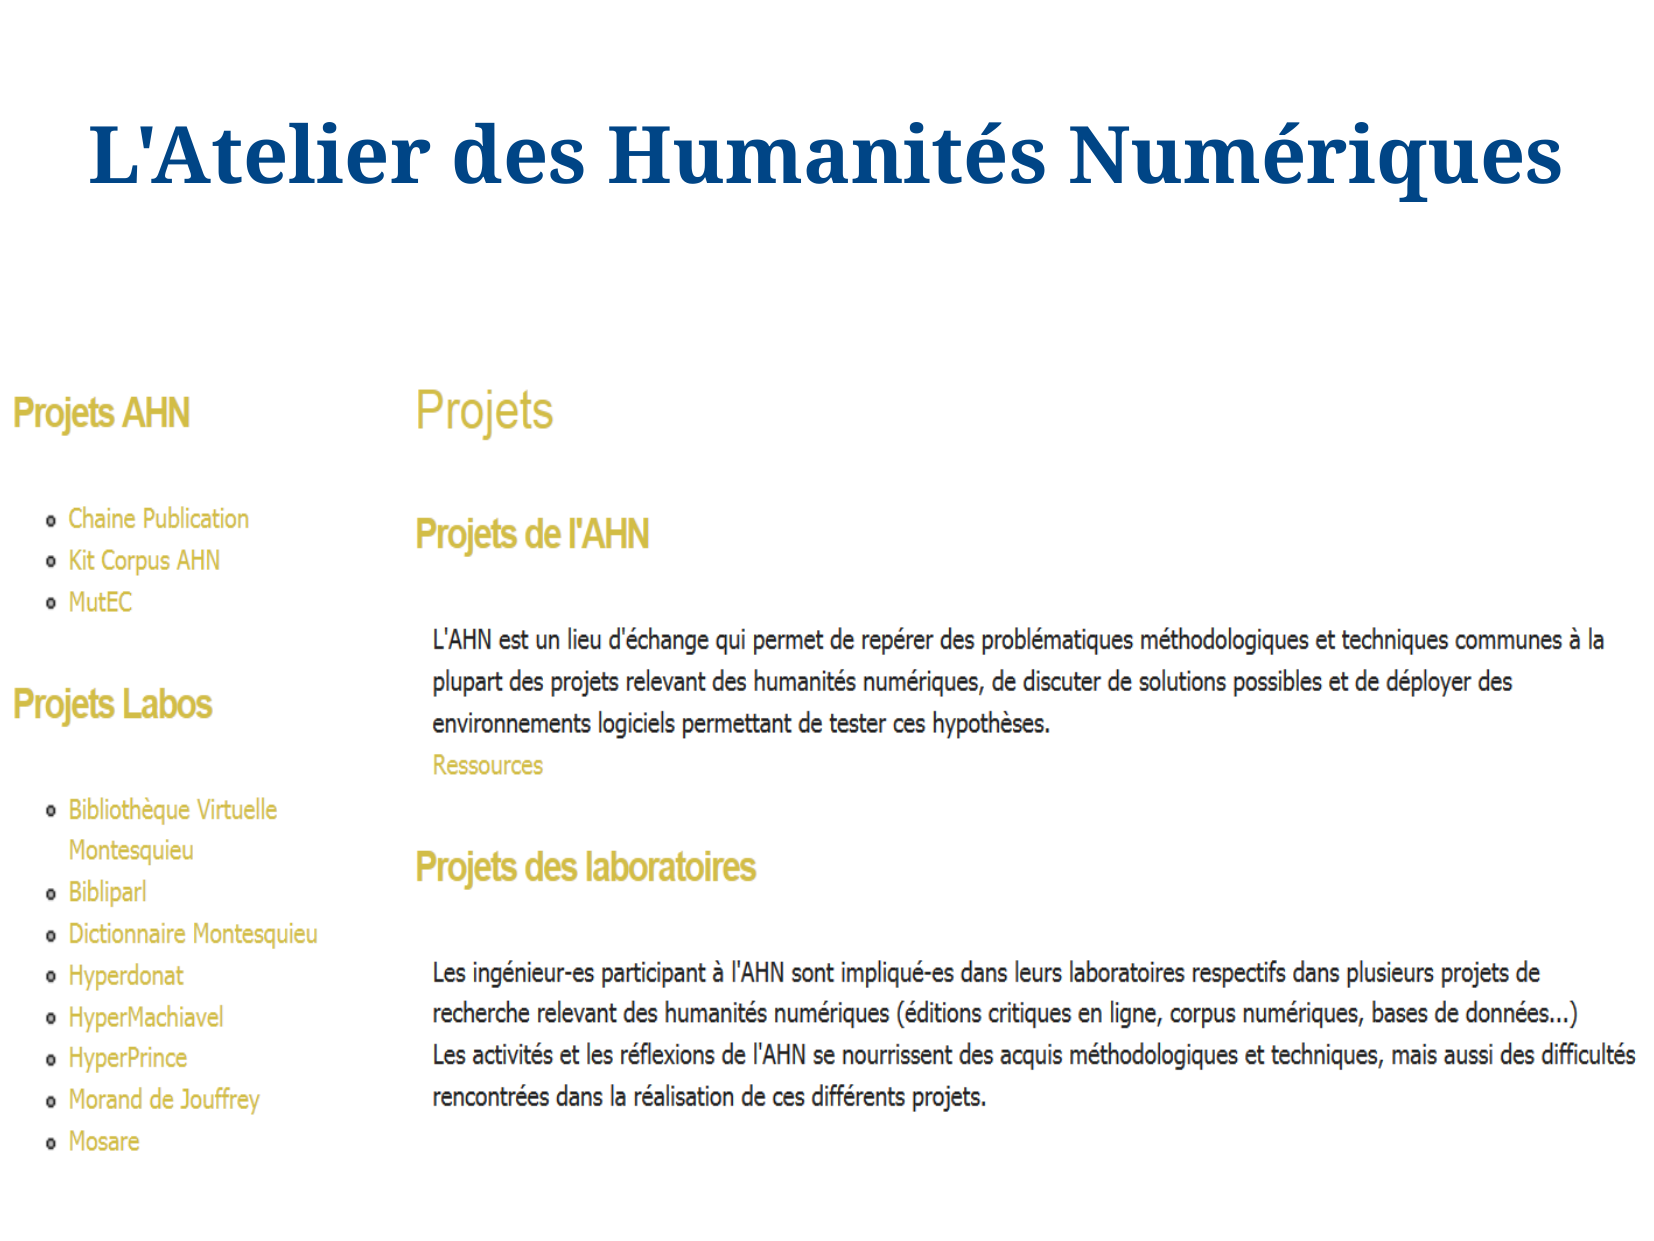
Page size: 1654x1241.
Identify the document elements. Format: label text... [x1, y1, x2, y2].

title L'Atelier des Humanités Numériques [82, 49, 1571, 257]
picture [11, 348, 1642, 1158]
